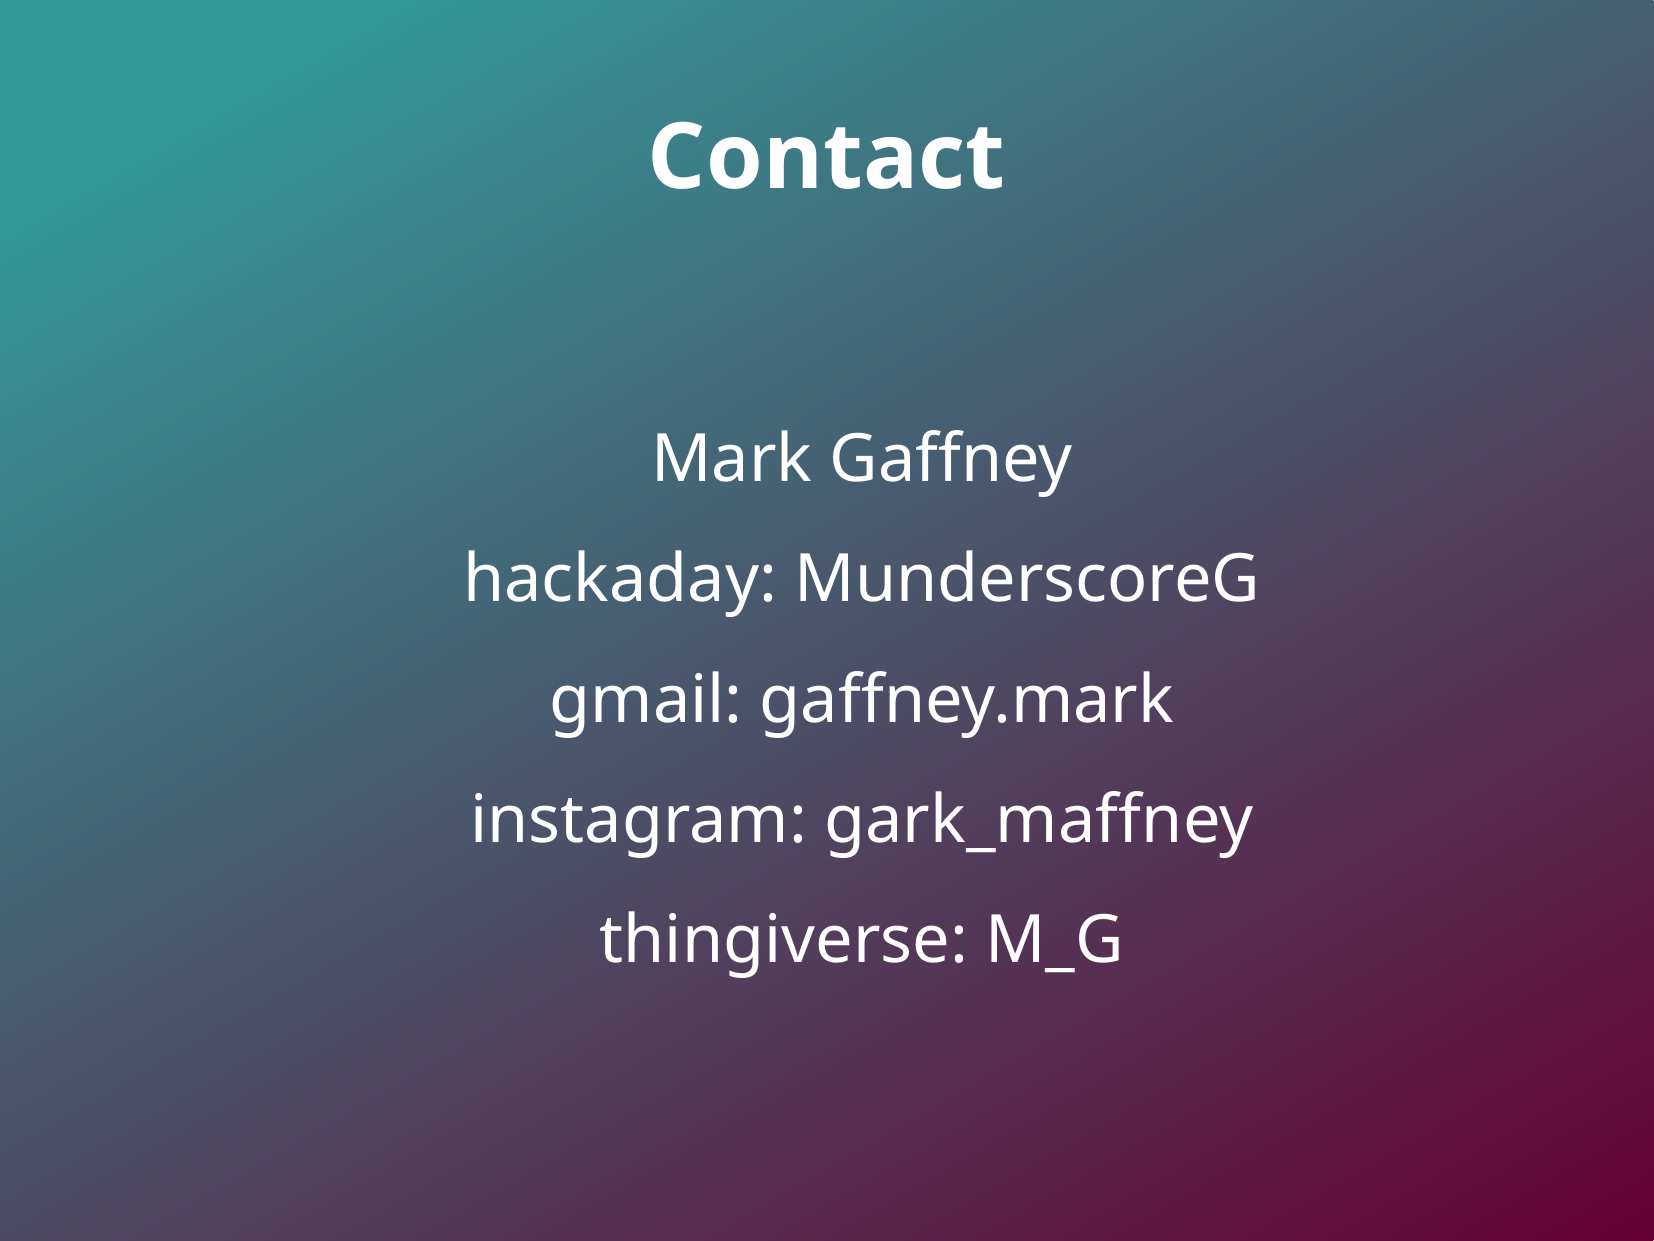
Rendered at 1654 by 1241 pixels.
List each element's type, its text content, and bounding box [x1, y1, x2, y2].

list Mark Gaffney hackaday: MunderscoreG gmail: gaffney.mark instagram: gark_maffney thingiverse: M_G [82, 290, 1571, 1109]
title Contact [82, 49, 1571, 257]
